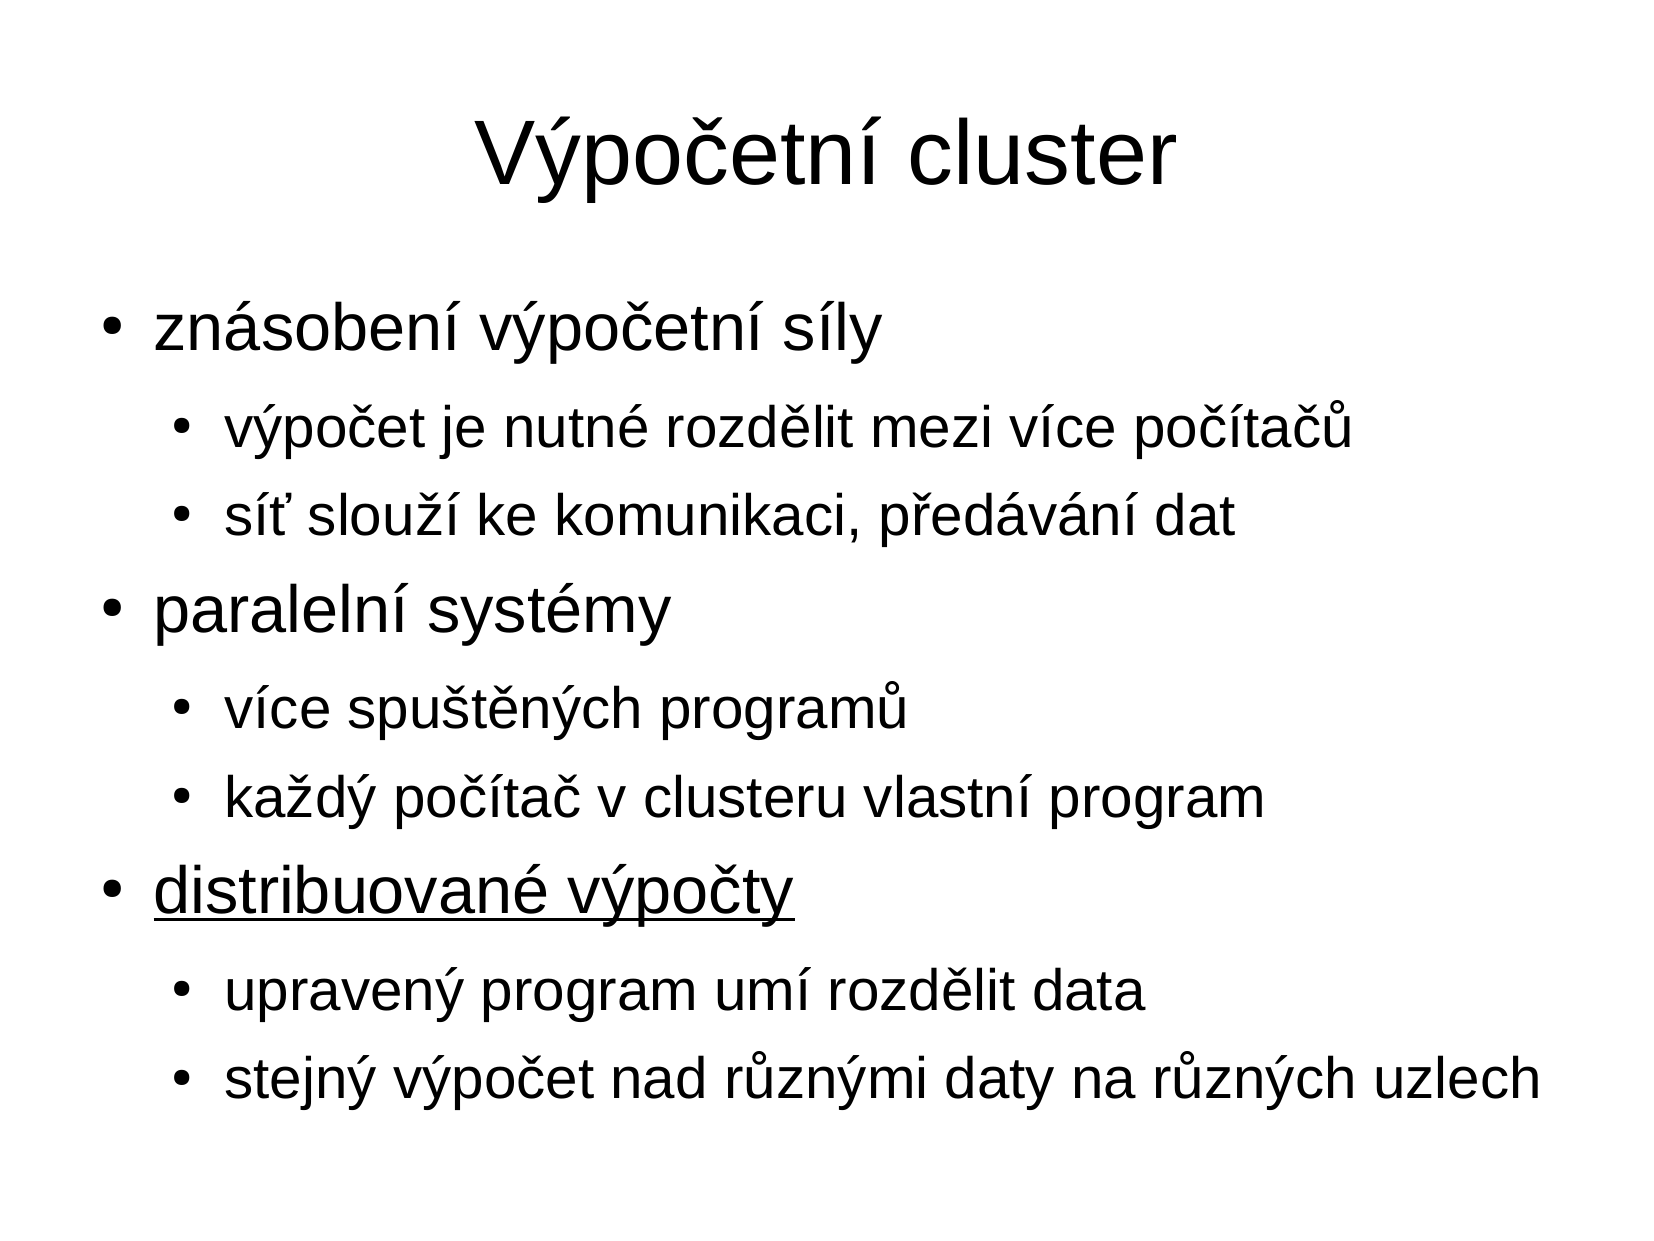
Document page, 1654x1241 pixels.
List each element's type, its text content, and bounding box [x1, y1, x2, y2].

list znásobení výpočetní síly výpočet je nutné rozdělit mezi více počítačů síť slouží ke komunikaci, předávání dat paralelní systémy více spuštěných programů každý počítač v clusteru vlastní program distribuované výpočty upravený program umí rozdělit data stejný výpočet nad různými daty na různých uzlech [82, 290, 1571, 1110]
title Výpočetní cluster [82, 49, 1571, 257]
